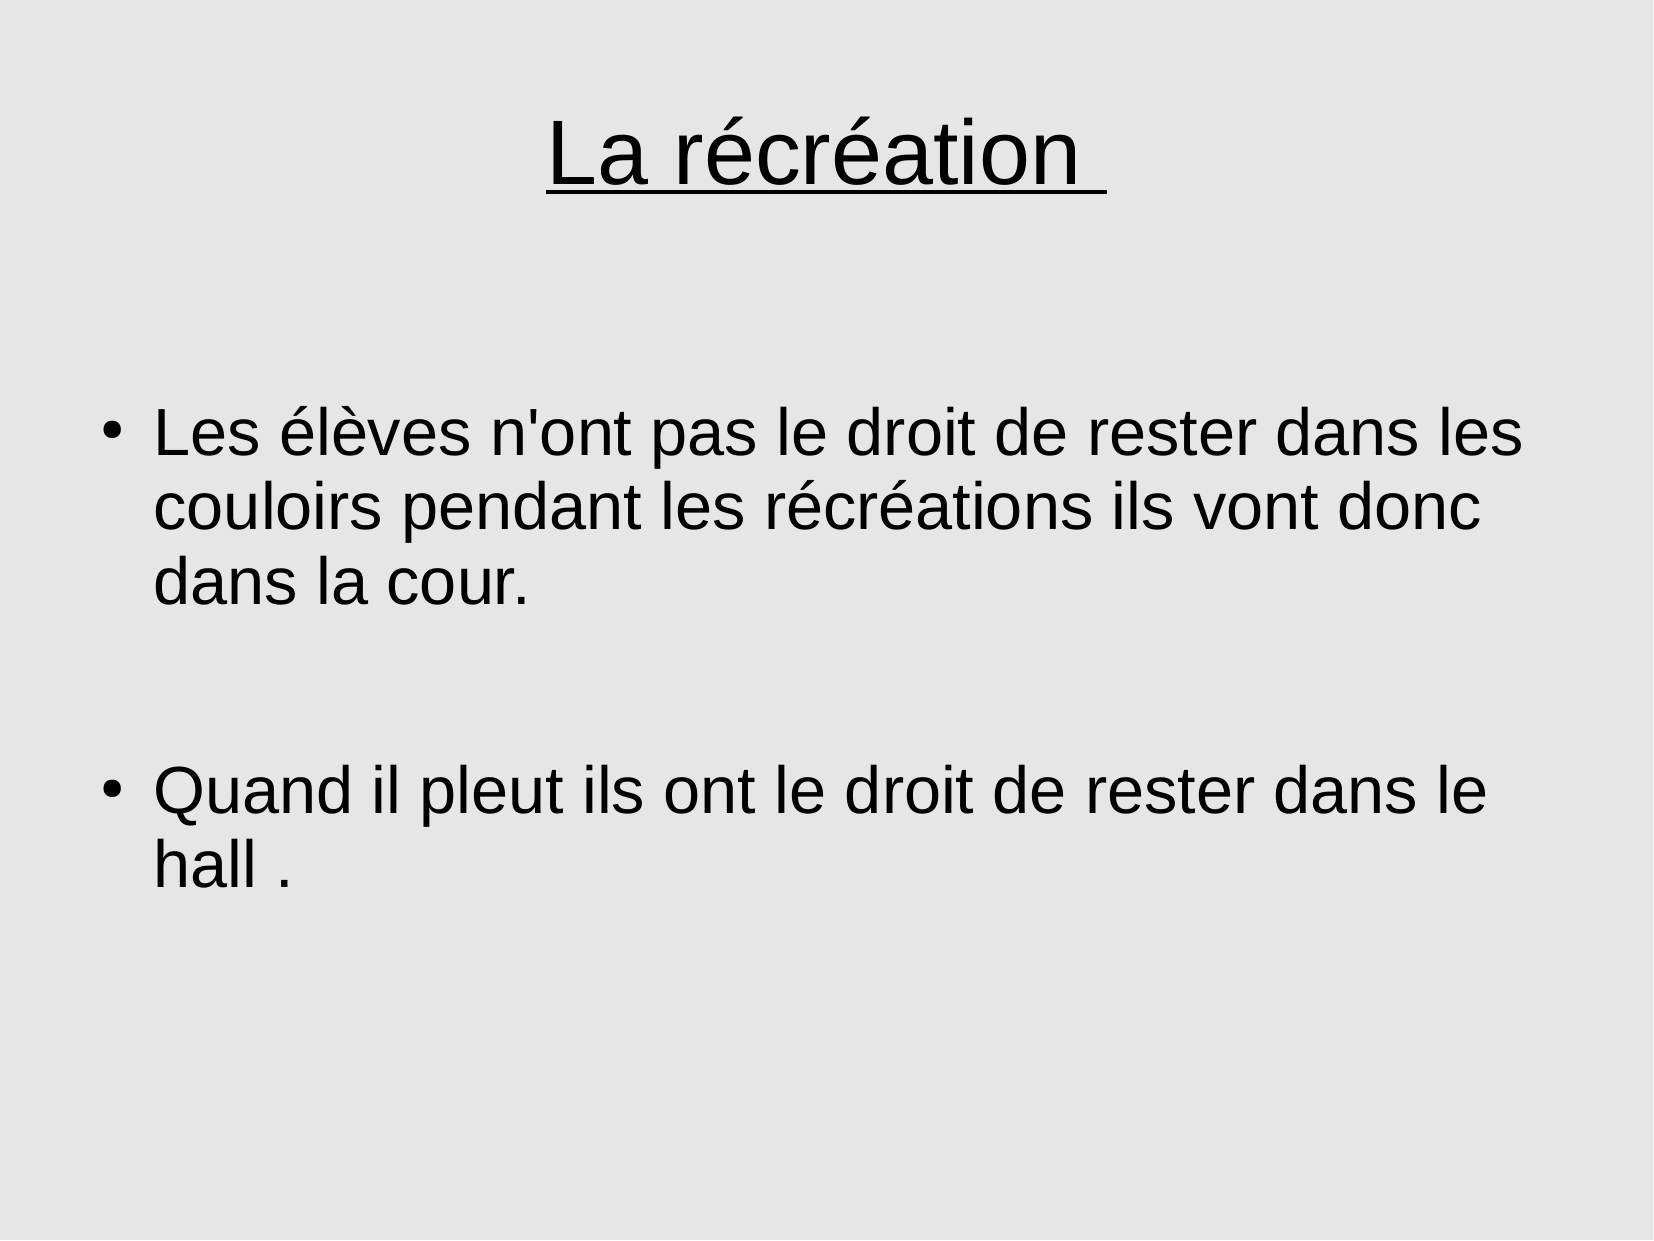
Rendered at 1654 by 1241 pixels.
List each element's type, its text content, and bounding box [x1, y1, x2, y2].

title La récréation [82, 49, 1571, 257]
list Les élèves n'ont pas le droit de rester dans les couloirs pendant les récréations ils vont donc dans la cour. Quand il pleut ils ont le droit de rester dans le hall . [82, 290, 1571, 1109]
